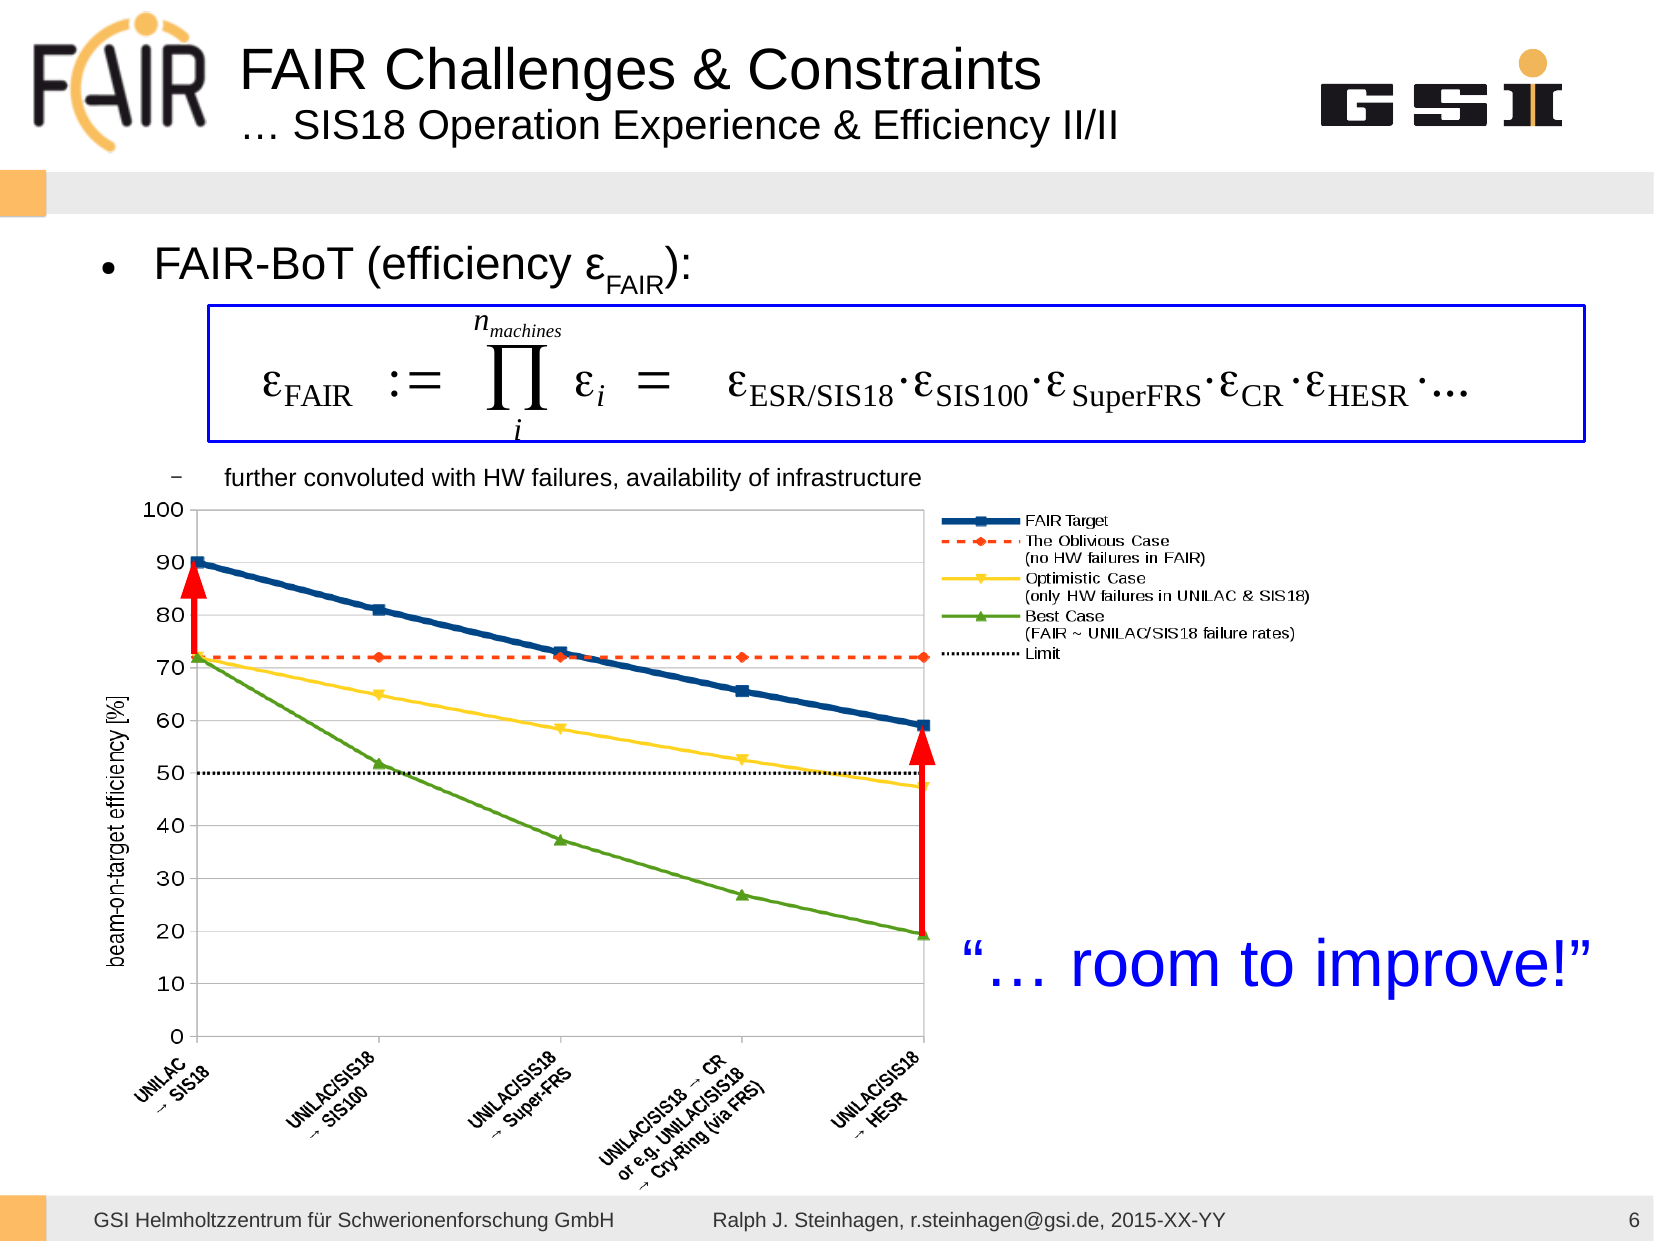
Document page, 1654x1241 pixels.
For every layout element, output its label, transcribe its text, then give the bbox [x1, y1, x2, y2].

picture [1319, 46, 1564, 129]
list “… room to improve!” [962, 926, 1634, 1031]
title FAIR Challenges & Constraints … SIS18 Operation Experience & Efficiency II/II [239, 23, 1301, 162]
list FAIR-BoT (efficiency εFAIR): further convoluted with HW failures, availability of infrastructure [82, 238, 1571, 449]
list FAIR-BoT (efficiency εFAIR): further convoluted with HW failures, availability of infrastructure [210, 307, 1571, 440]
picture [33, 10, 207, 155]
picture [47, 487, 1313, 1193]
